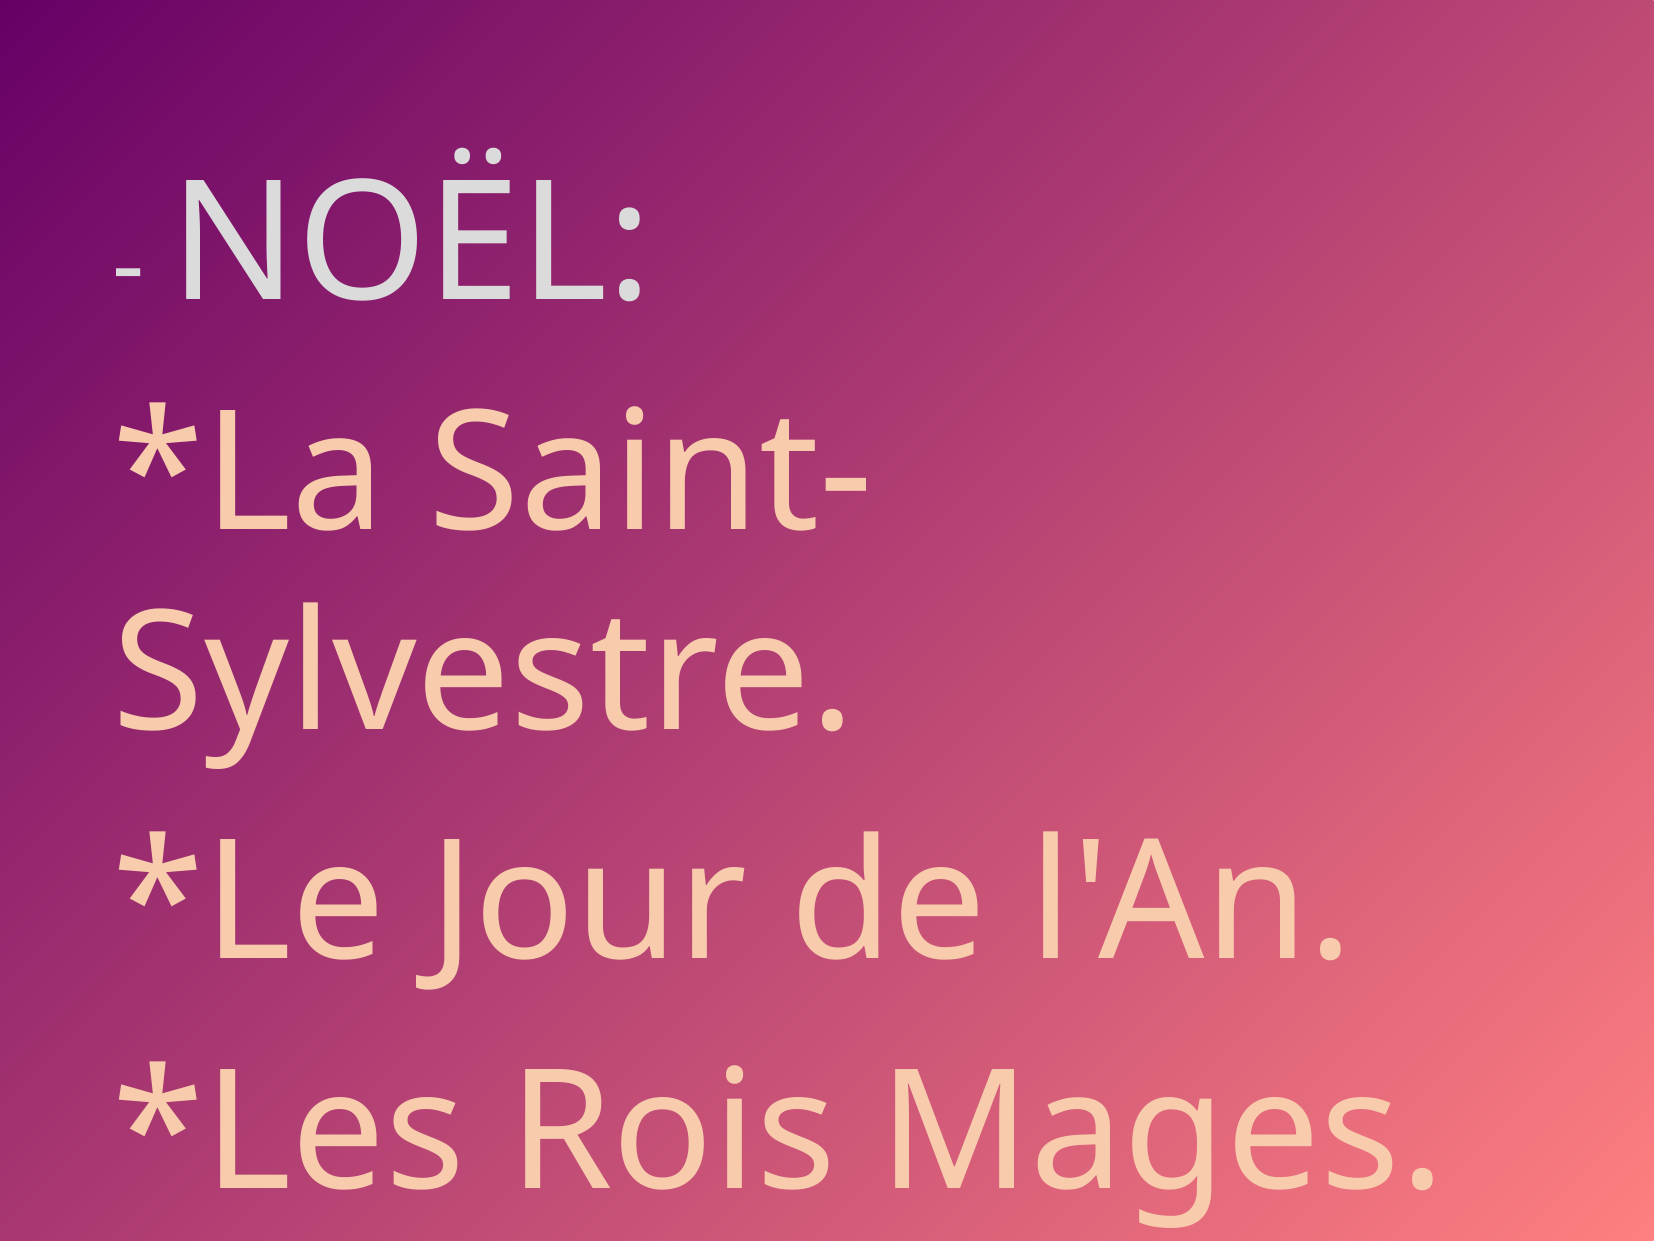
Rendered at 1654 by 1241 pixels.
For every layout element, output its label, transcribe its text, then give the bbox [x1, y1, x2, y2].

text_box - NOËL: *La Saint-Sylvestre. *Le Jour de l'An. *Les Rois Mages. [112, 133, 1601, 1094]
